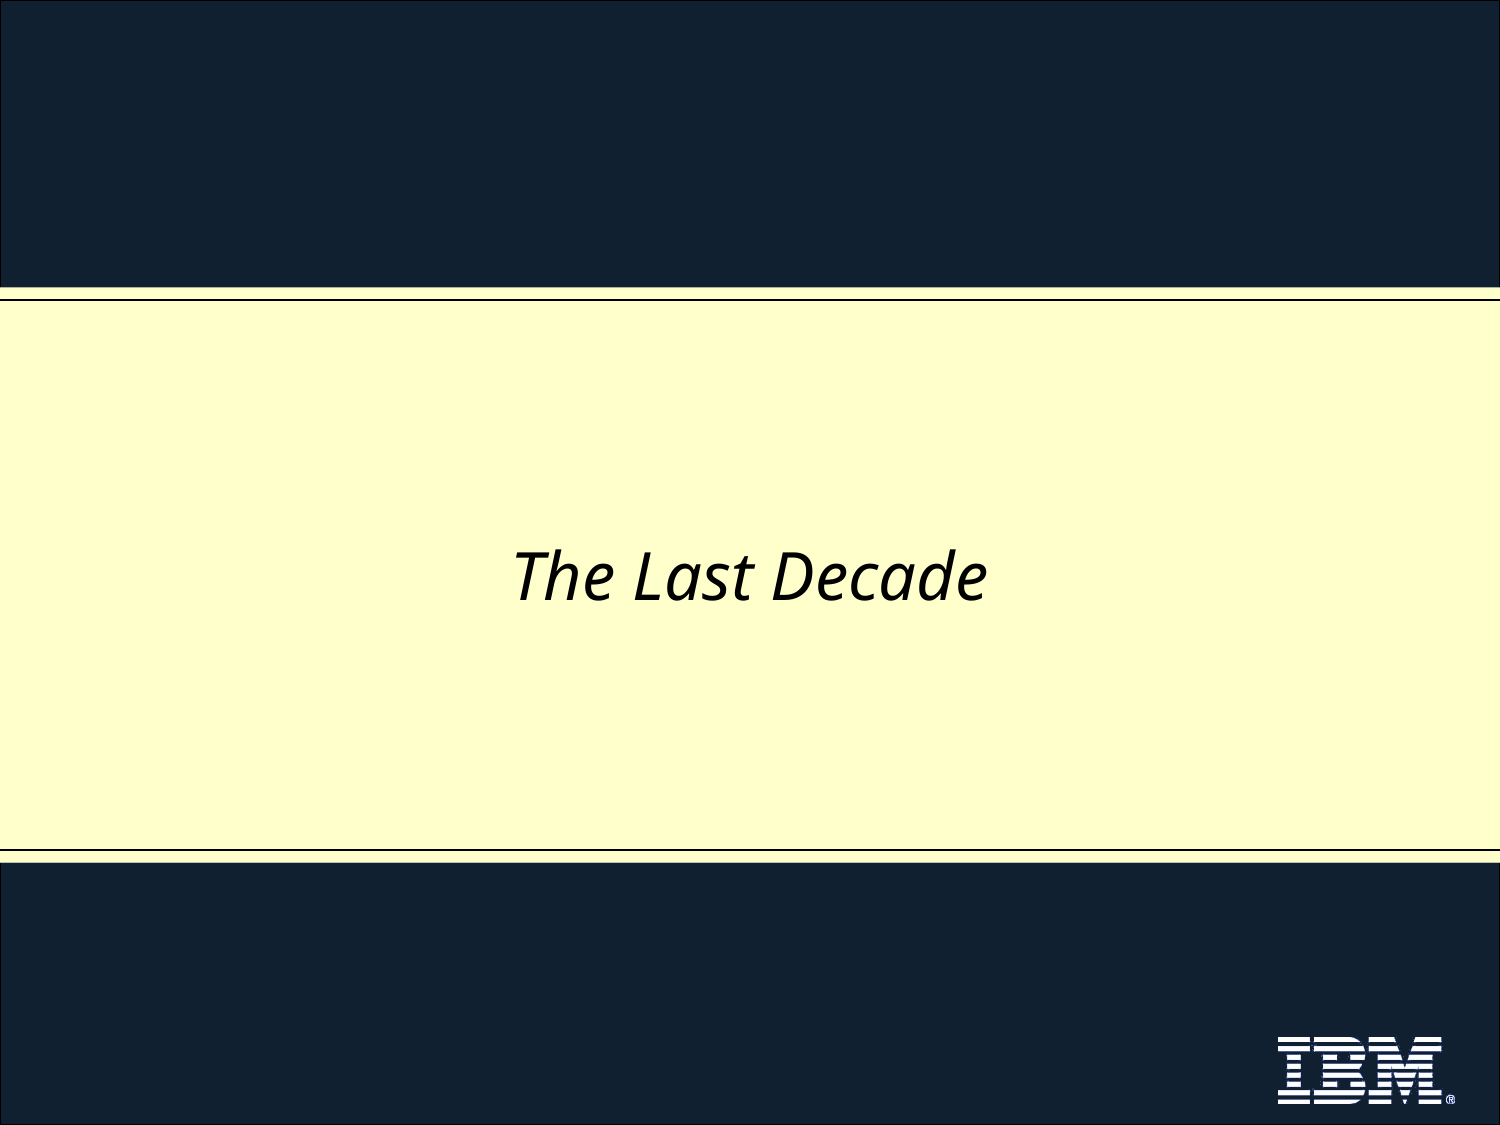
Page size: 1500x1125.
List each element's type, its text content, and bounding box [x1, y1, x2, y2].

picture [1278, 1037, 1484, 1104]
text_box The Last Decade [0, 301, 1500, 849]
text_box The Last Decade [0, 287, 1500, 299]
text_box The Last Decade [0, 851, 1500, 863]
